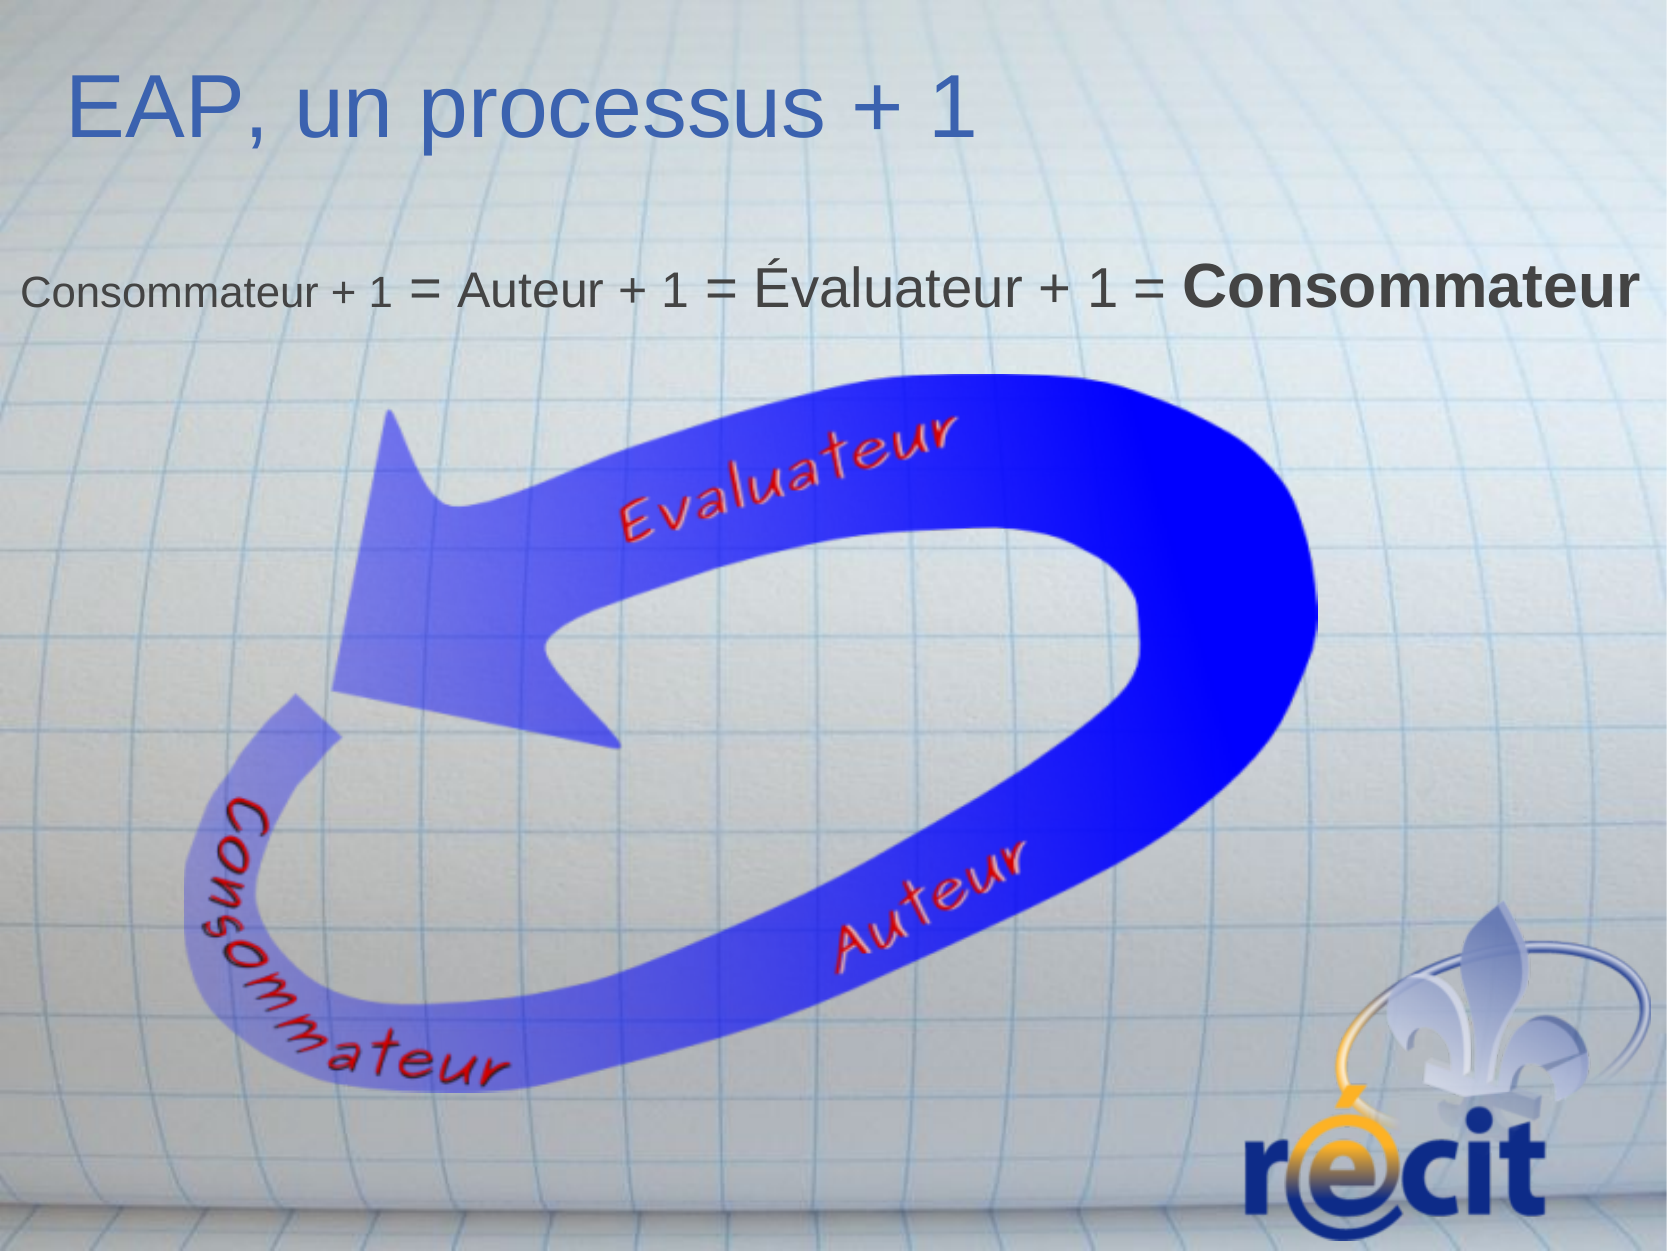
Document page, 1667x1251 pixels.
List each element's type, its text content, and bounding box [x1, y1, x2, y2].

list Consommateur + 1 = Auteur + 1 = Évaluateur + 1 = Consommateur [20, 194, 1667, 417]
picture [0, 0, 1667, 1251]
title EAP, un processus + 1 [65, 61, 1653, 194]
